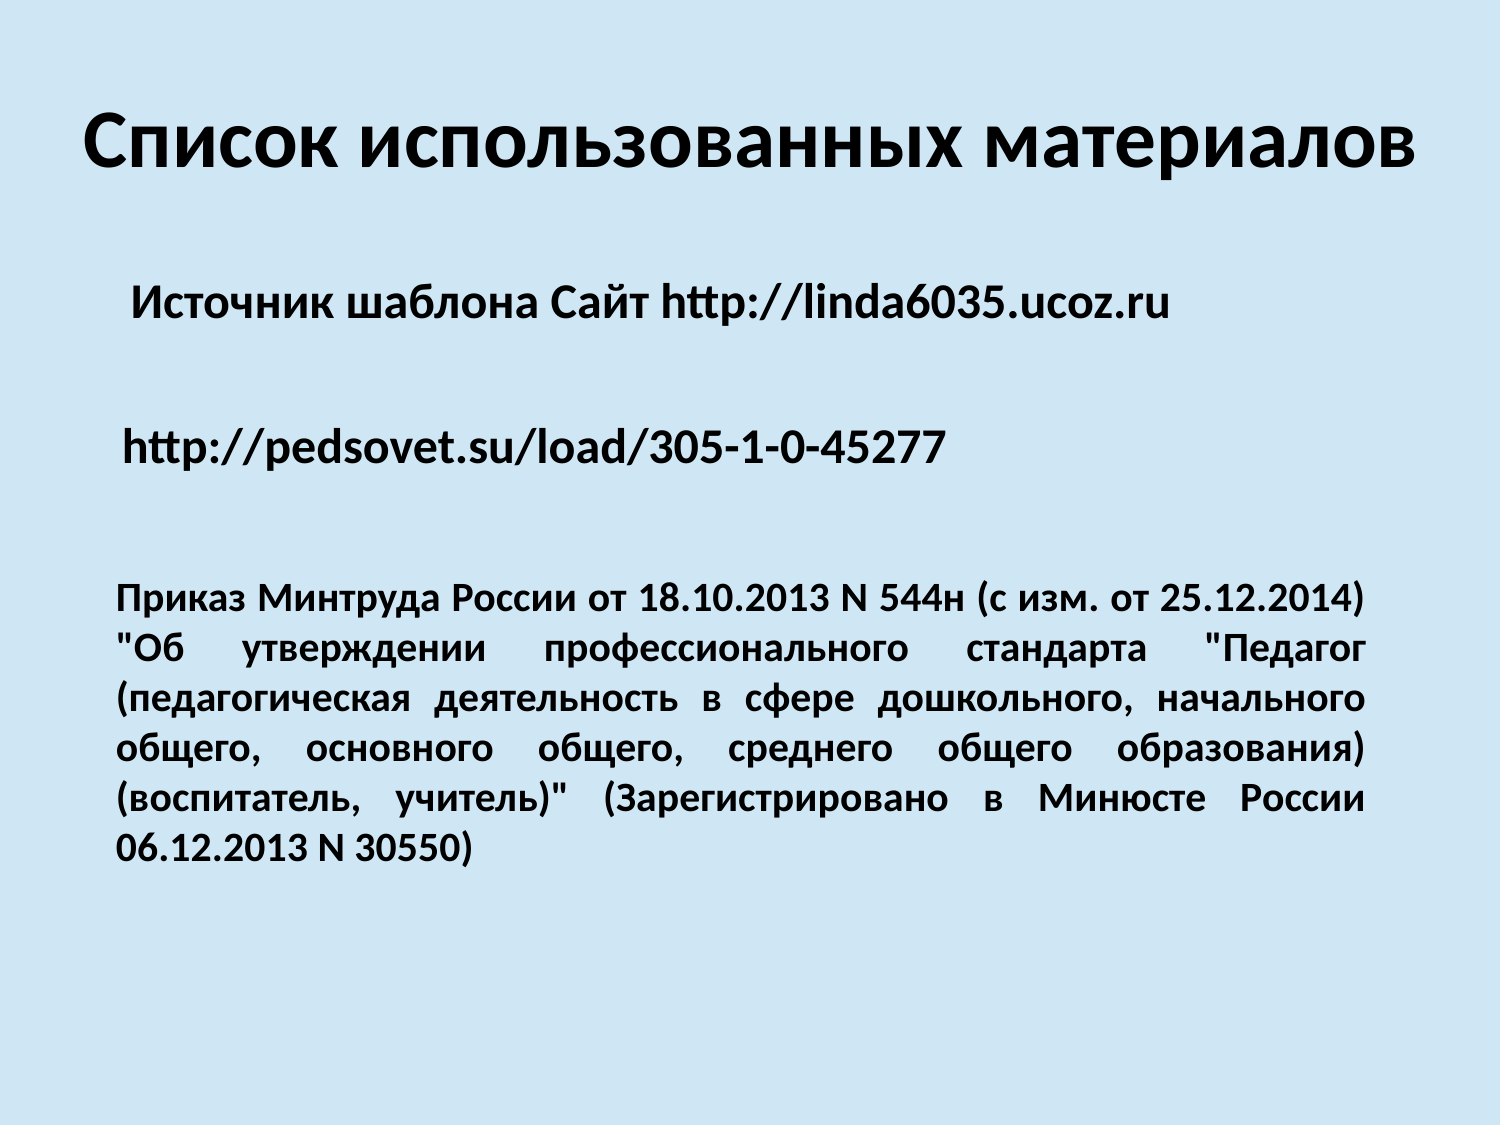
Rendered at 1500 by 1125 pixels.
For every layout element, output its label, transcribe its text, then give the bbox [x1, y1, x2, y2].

text_box Список использованных материалов [69, 76, 1435, 192]
text_box Приказ Минтруда России от 18.10.2013 N 544н (с изм. от 25.12.2014) "Об утверждении профессионального стандарта "Педагог (педагогическая деятельность в сфере дошкольного, начального общего, основного общего, среднего общего образования) (воспитатель, учитель)" (Зарегистрировано в Минюсте России 06.12.2013 N 30550) [101, 562, 1382, 878]
text_box Источник шаблона Сайт http://linda6035.ucoz.ru [115, 261, 1254, 337]
text_box http://pedsovet.su/load/305-1-0-45277 [107, 406, 963, 482]
